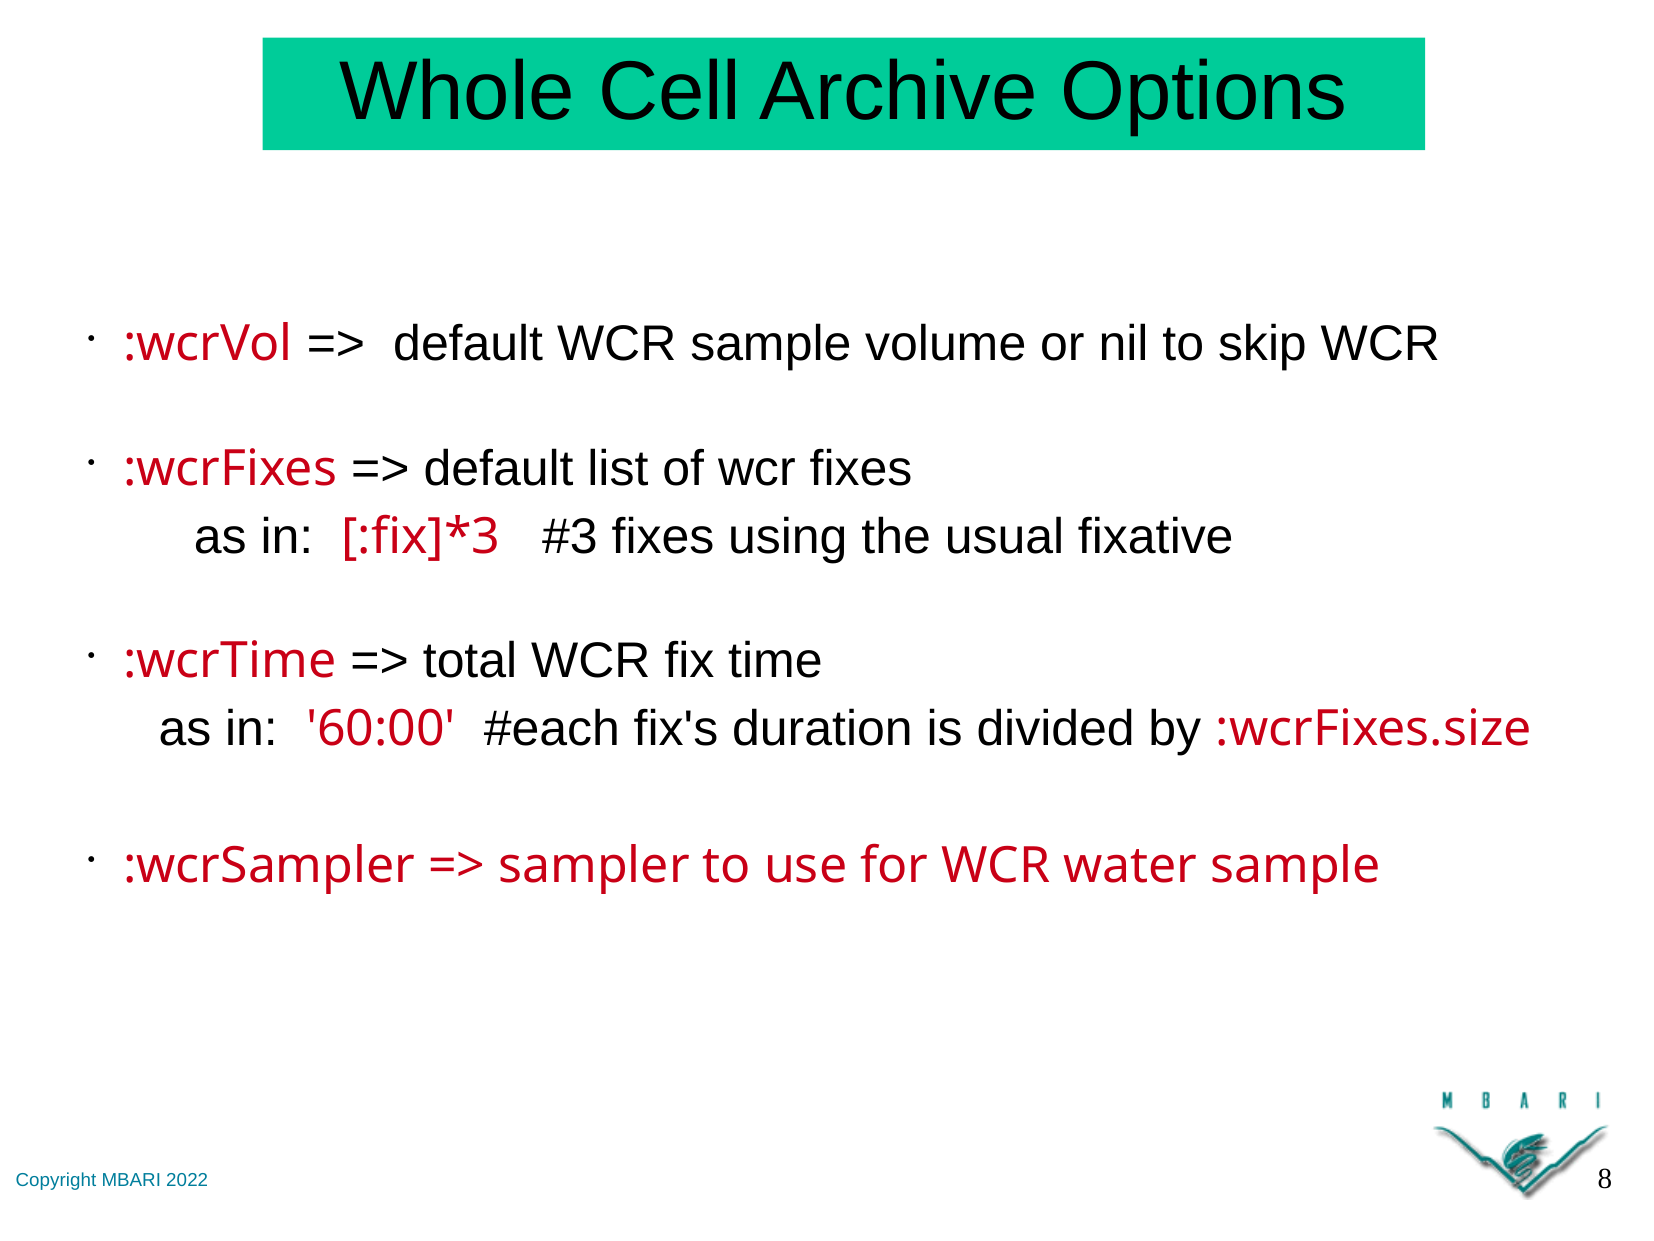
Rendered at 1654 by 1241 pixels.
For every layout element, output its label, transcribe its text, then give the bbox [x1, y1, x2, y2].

text_box Whole Cell Archive Options [262, 37, 1426, 151]
picture [1426, 1091, 1613, 1200]
text_box :wcrVol => default WCR sample volume or nil to skip WCR :wcrFixes => default list of wcr fixes as in: [:fix]*3 #3 fixes using the usual fixative :wcrTime => total WCR fix time as in: '60:00' #each fix's duration is divided by :wcrFixes.size :wcrSampler => sampler to use for WCR water sample [37, 300, 1595, 951]
